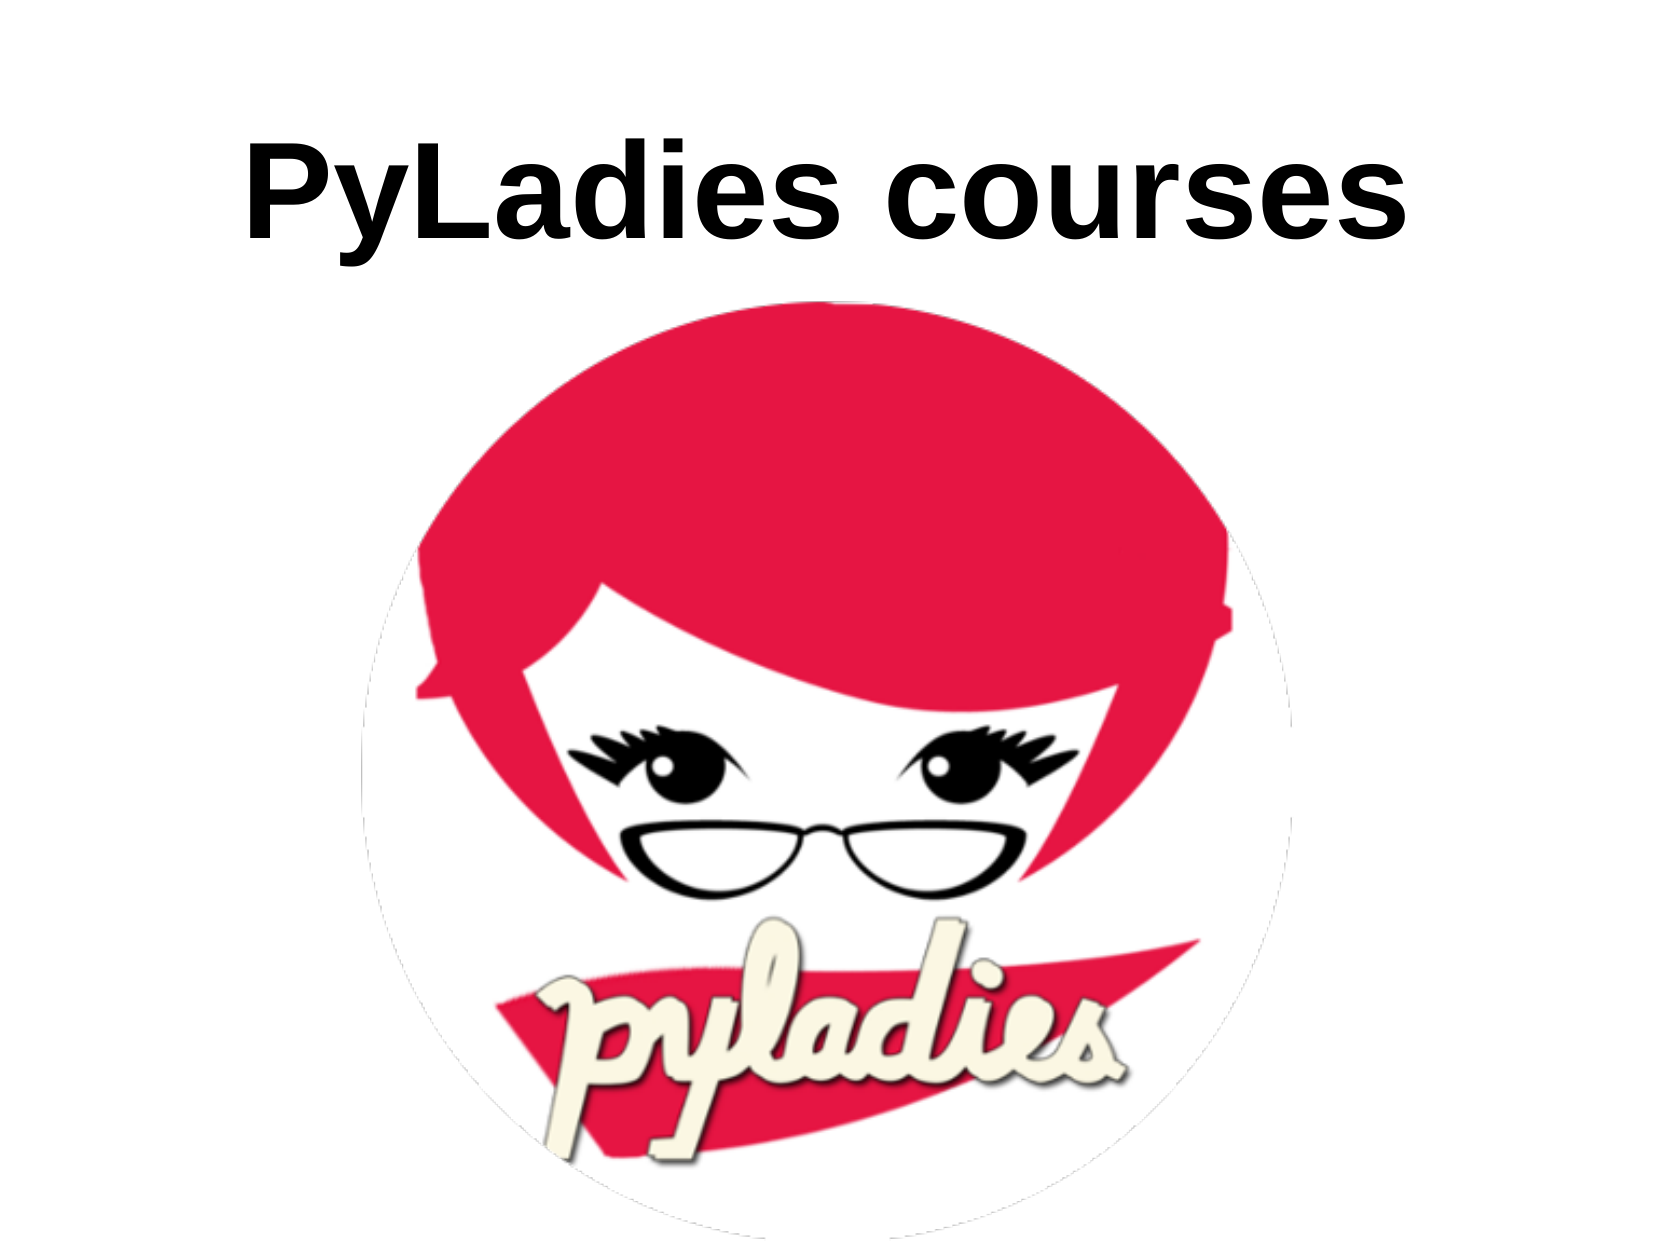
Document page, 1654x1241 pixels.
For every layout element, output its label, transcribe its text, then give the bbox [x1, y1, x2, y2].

title PyLadies courses [82, 87, 1571, 295]
picture [360, 298, 1294, 1241]
